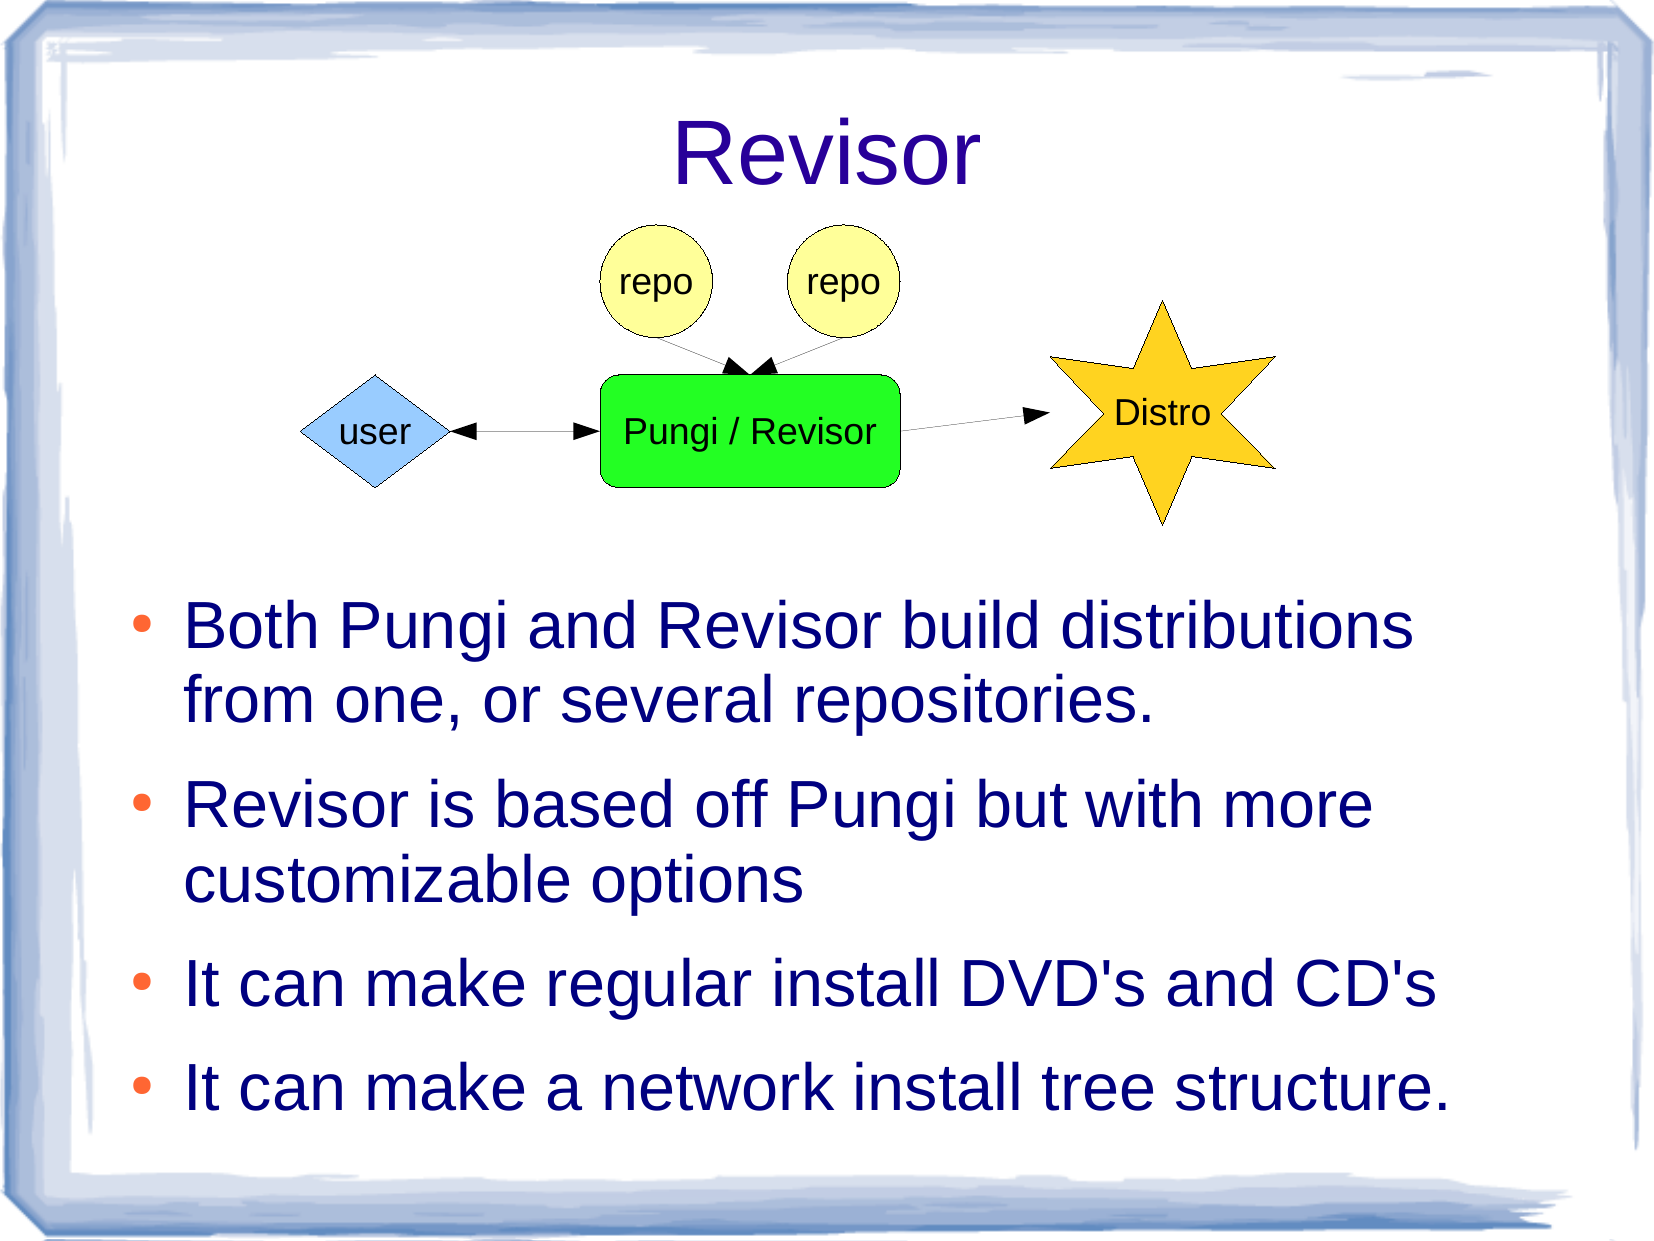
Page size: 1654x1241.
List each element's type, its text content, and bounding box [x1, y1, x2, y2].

text_box Distro [1050, 300, 1276, 526]
text_box user [300, 374, 450, 488]
title Revisor [82, 49, 1571, 257]
text_box Pungi / Revisor [600, 374, 901, 488]
picture [0, 0, 1654, 1241]
list Both Pungi and Revisor build distributions from one, or several repositories. Revisor is based off Pungi but with more customizable options It can make regular install DVD's and CD's It can make a network install tree structure. [112, 587, 1566, 1126]
text_box repo [787, 224, 901, 338]
text_box repo [599, 224, 713, 338]
